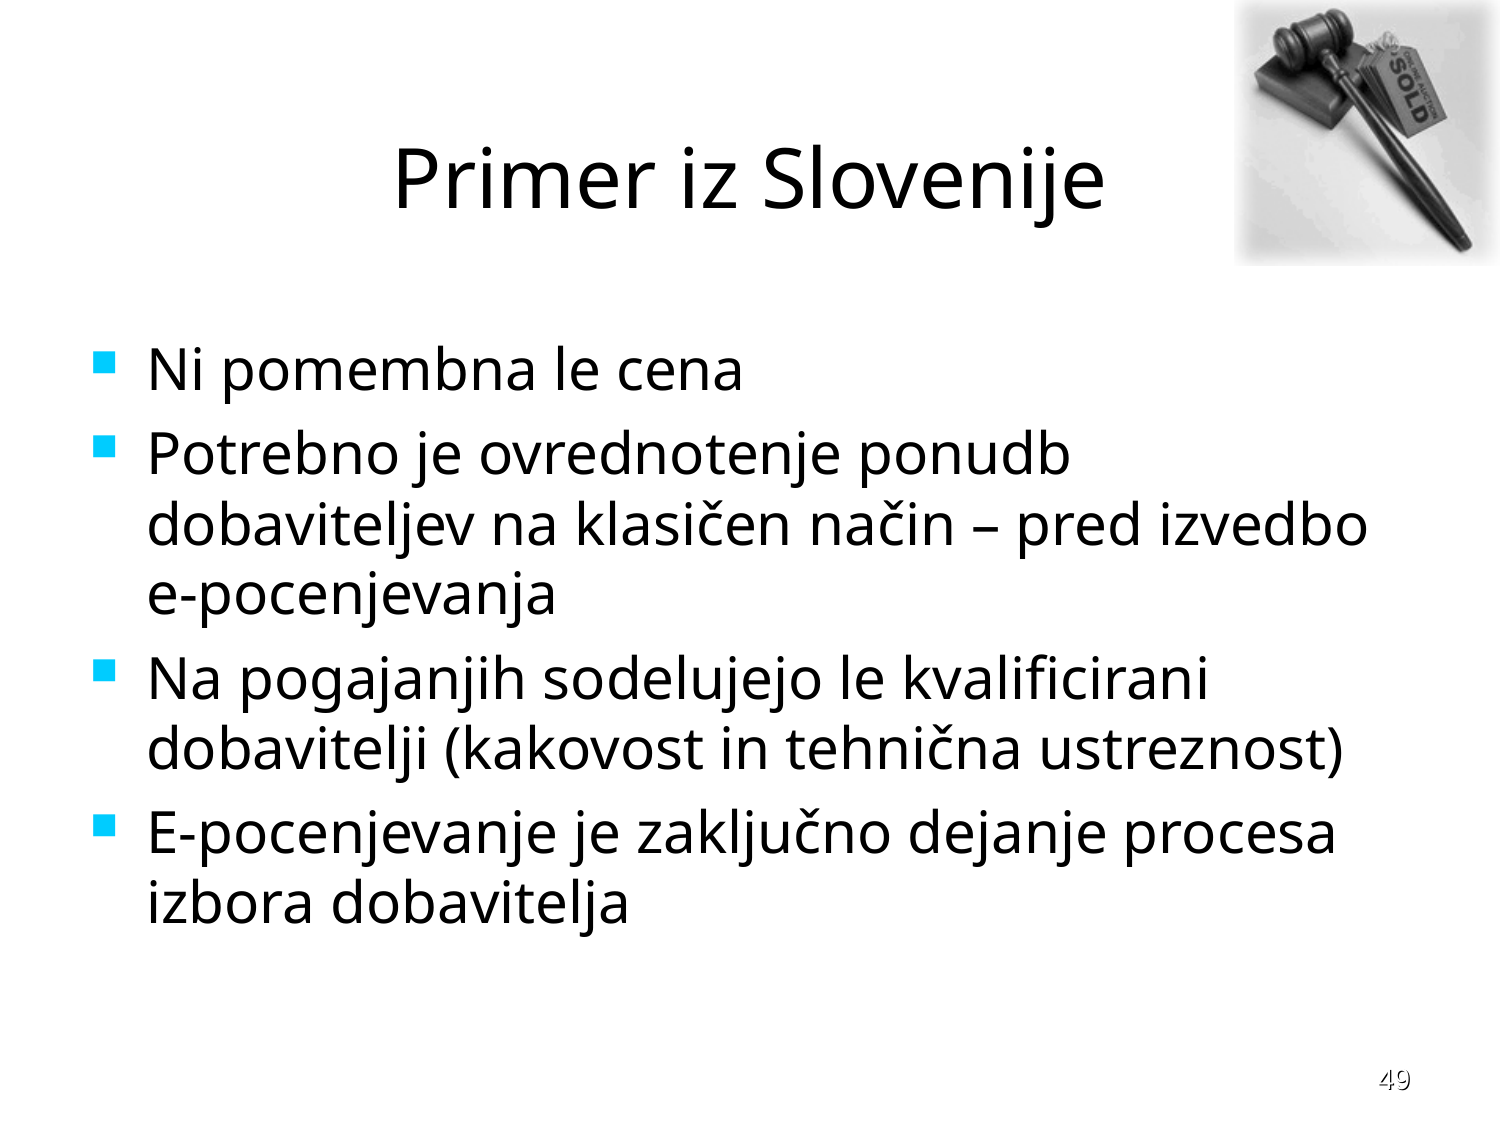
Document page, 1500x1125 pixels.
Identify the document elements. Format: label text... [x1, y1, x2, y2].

list Ni pomembna le cena Potrebno je ovrednotenje ponudb dobaviteljev na klasičen način – pred izvedbo e-pocenjevanja Na pogajanjih sodelujejo le kvalificirani dobavitelji (kakovost in tehnična ustreznost) E-pocenjevanje je zaključno dejanje procesa izbora dobavitelja [75, 324, 1426, 1001]
title Primer iz Slovenije [75, 62, 1426, 288]
picture [1234, 0, 1500, 266]
text_box <number> [1074, 1024, 1426, 1103]
